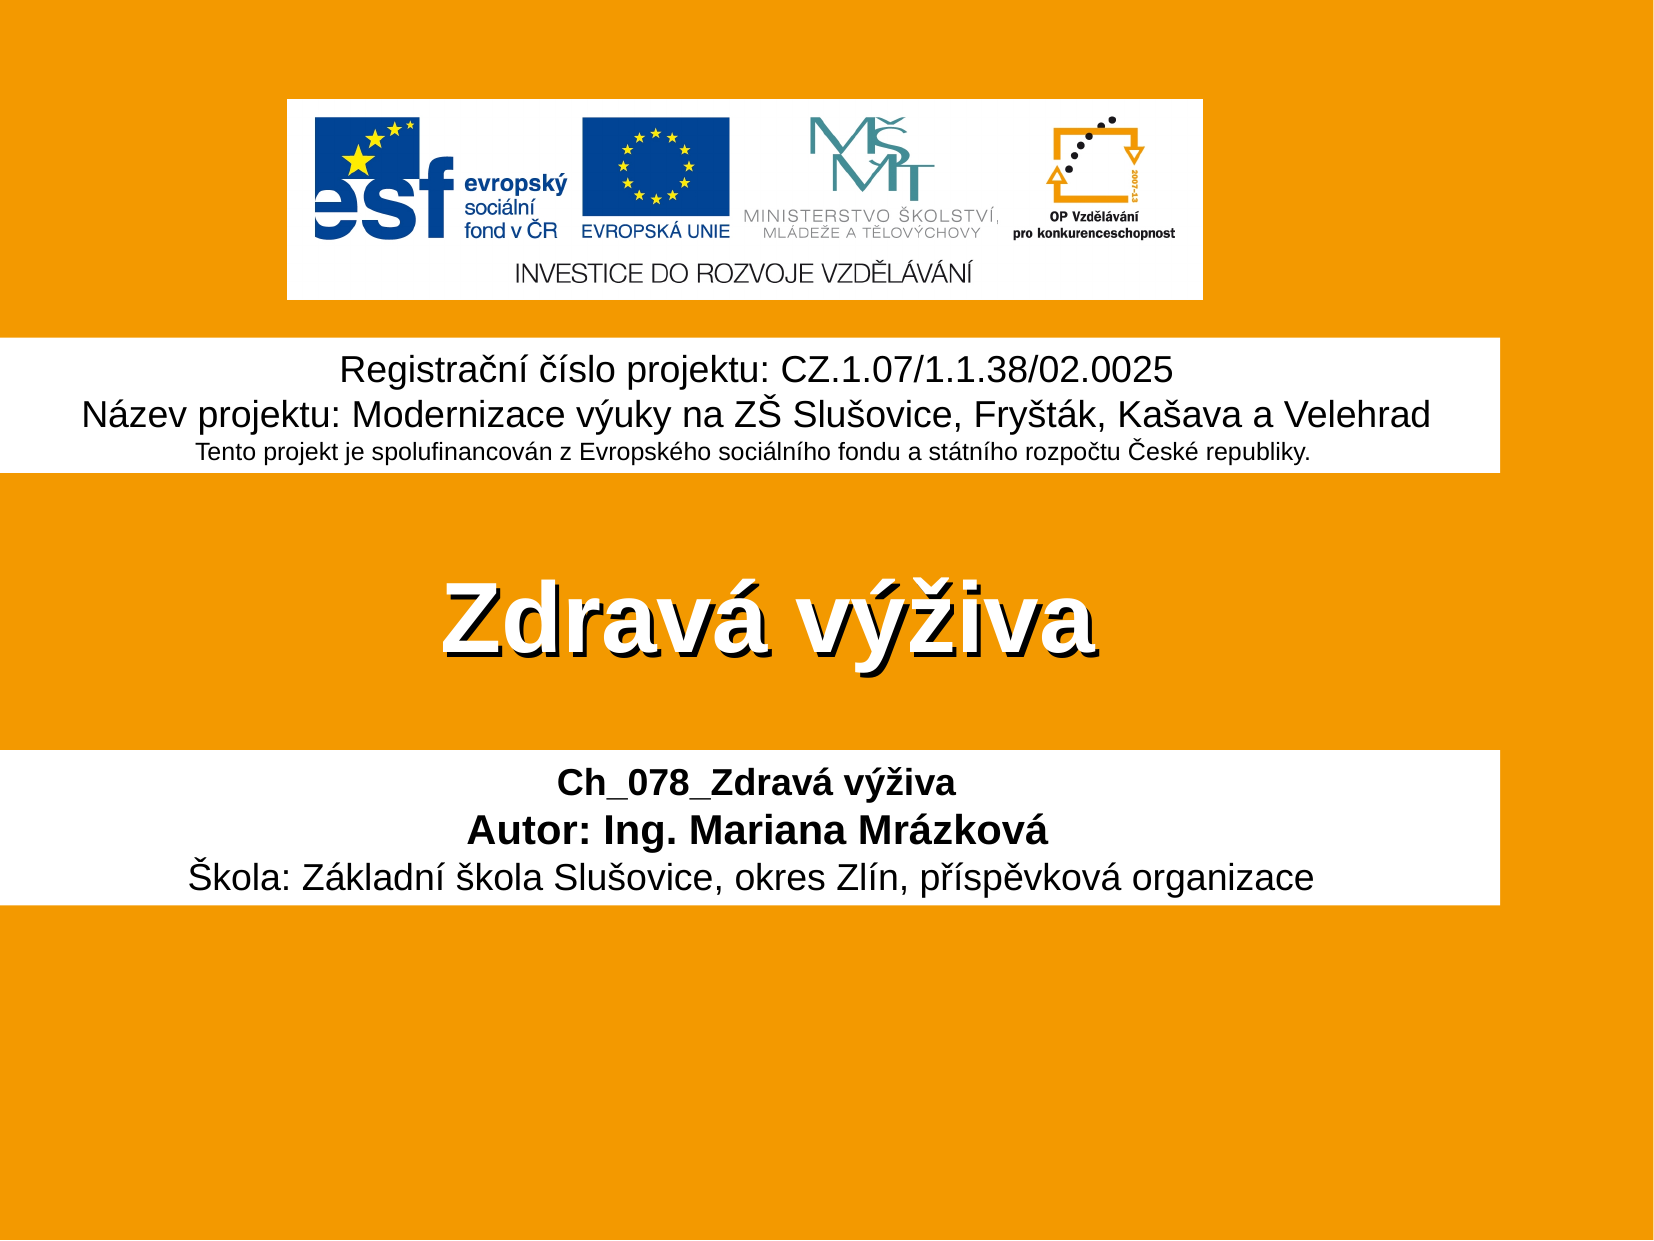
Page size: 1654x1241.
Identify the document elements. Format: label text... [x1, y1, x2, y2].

title Zdravá výživa [112, 537, 1388, 688]
text_box Registrační číslo projektu: CZ.1.07/1.1.38/02.0025 Název projektu: Modernizace výuky na ZŠ Slušovice, Fryšták, Kašava a Velehrad Tento projekt je spolufinancován z Evropského sociálního fondu a státního rozpočtu České republiky. [0, 337, 1501, 473]
text_box Ch_078_Zdravá výživa Autor: Ing. Mariana Mrázková Škola: Základní škola Slušovice, okres Zlín, příspěvková organizace [0, 750, 1501, 906]
picture [287, 99, 1203, 300]
